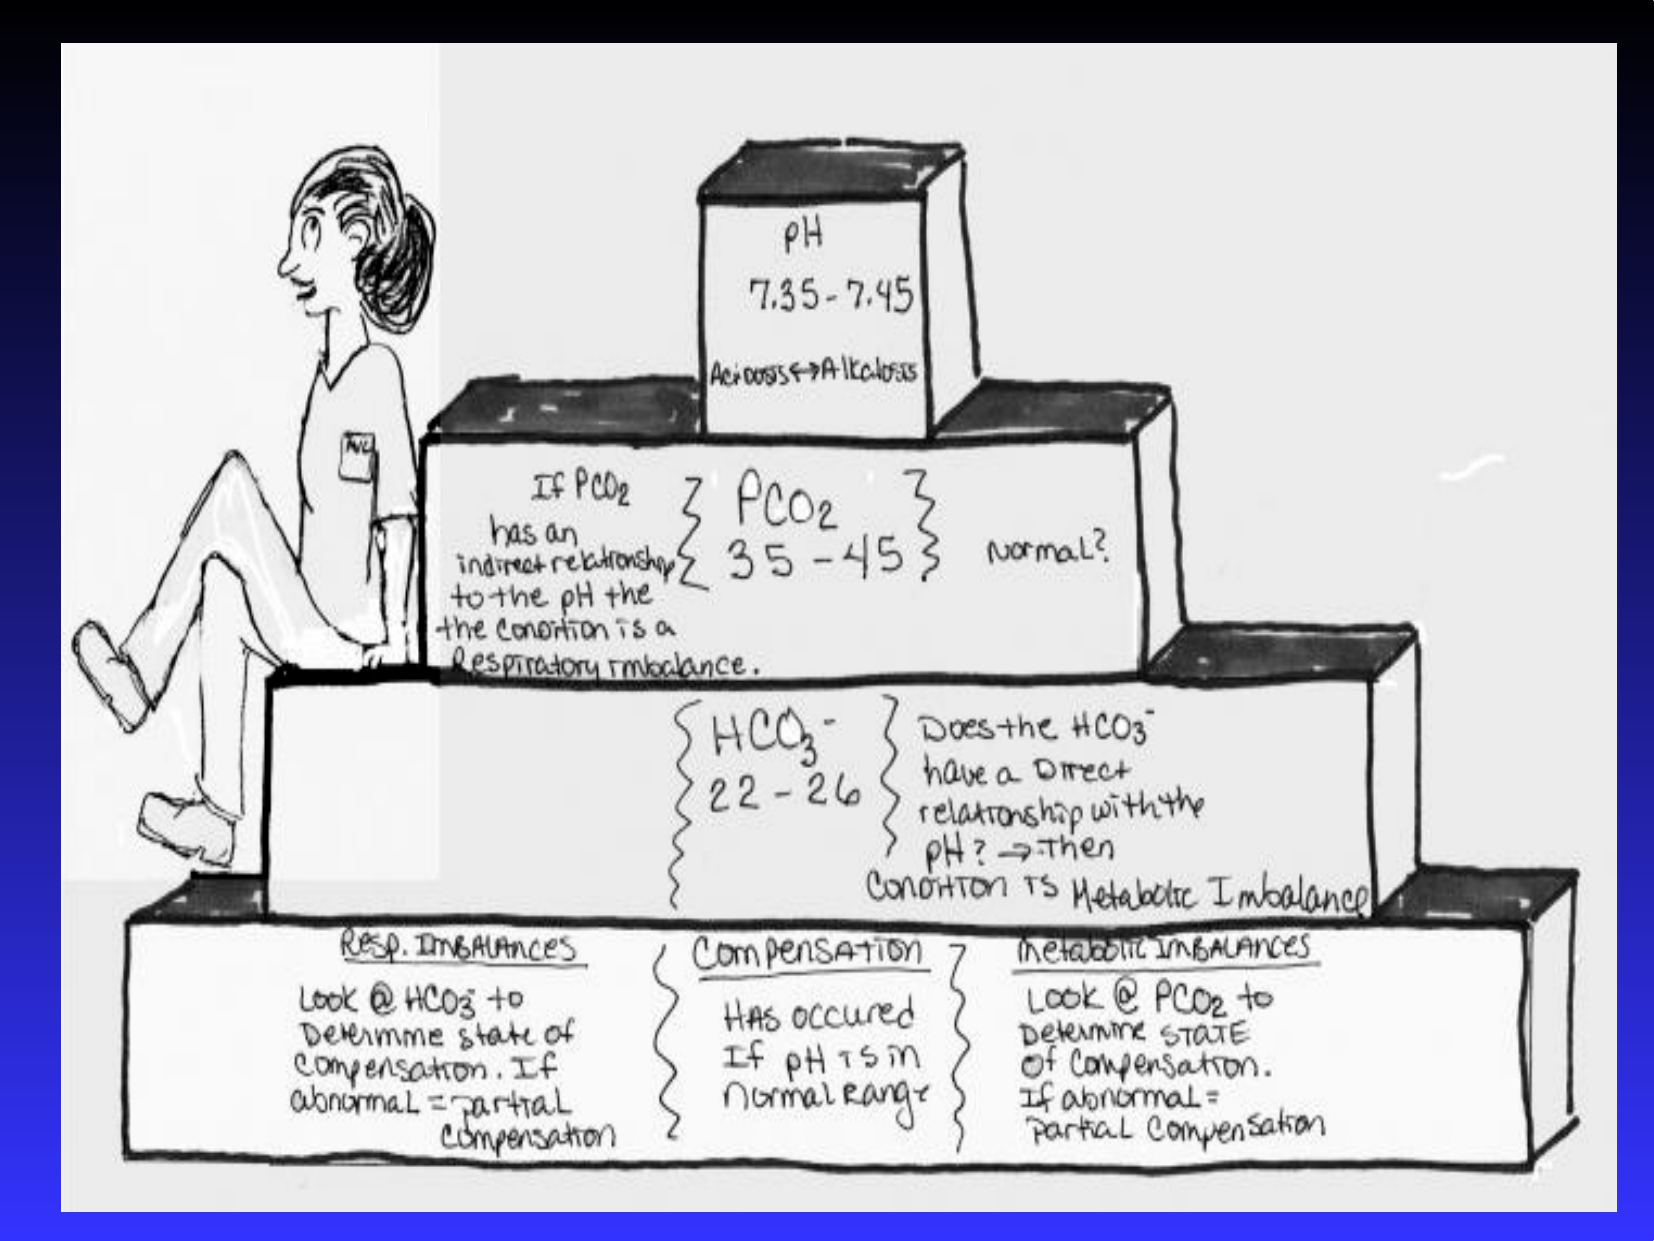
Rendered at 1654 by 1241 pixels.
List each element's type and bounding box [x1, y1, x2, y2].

picture [61, 43, 1617, 1212]
